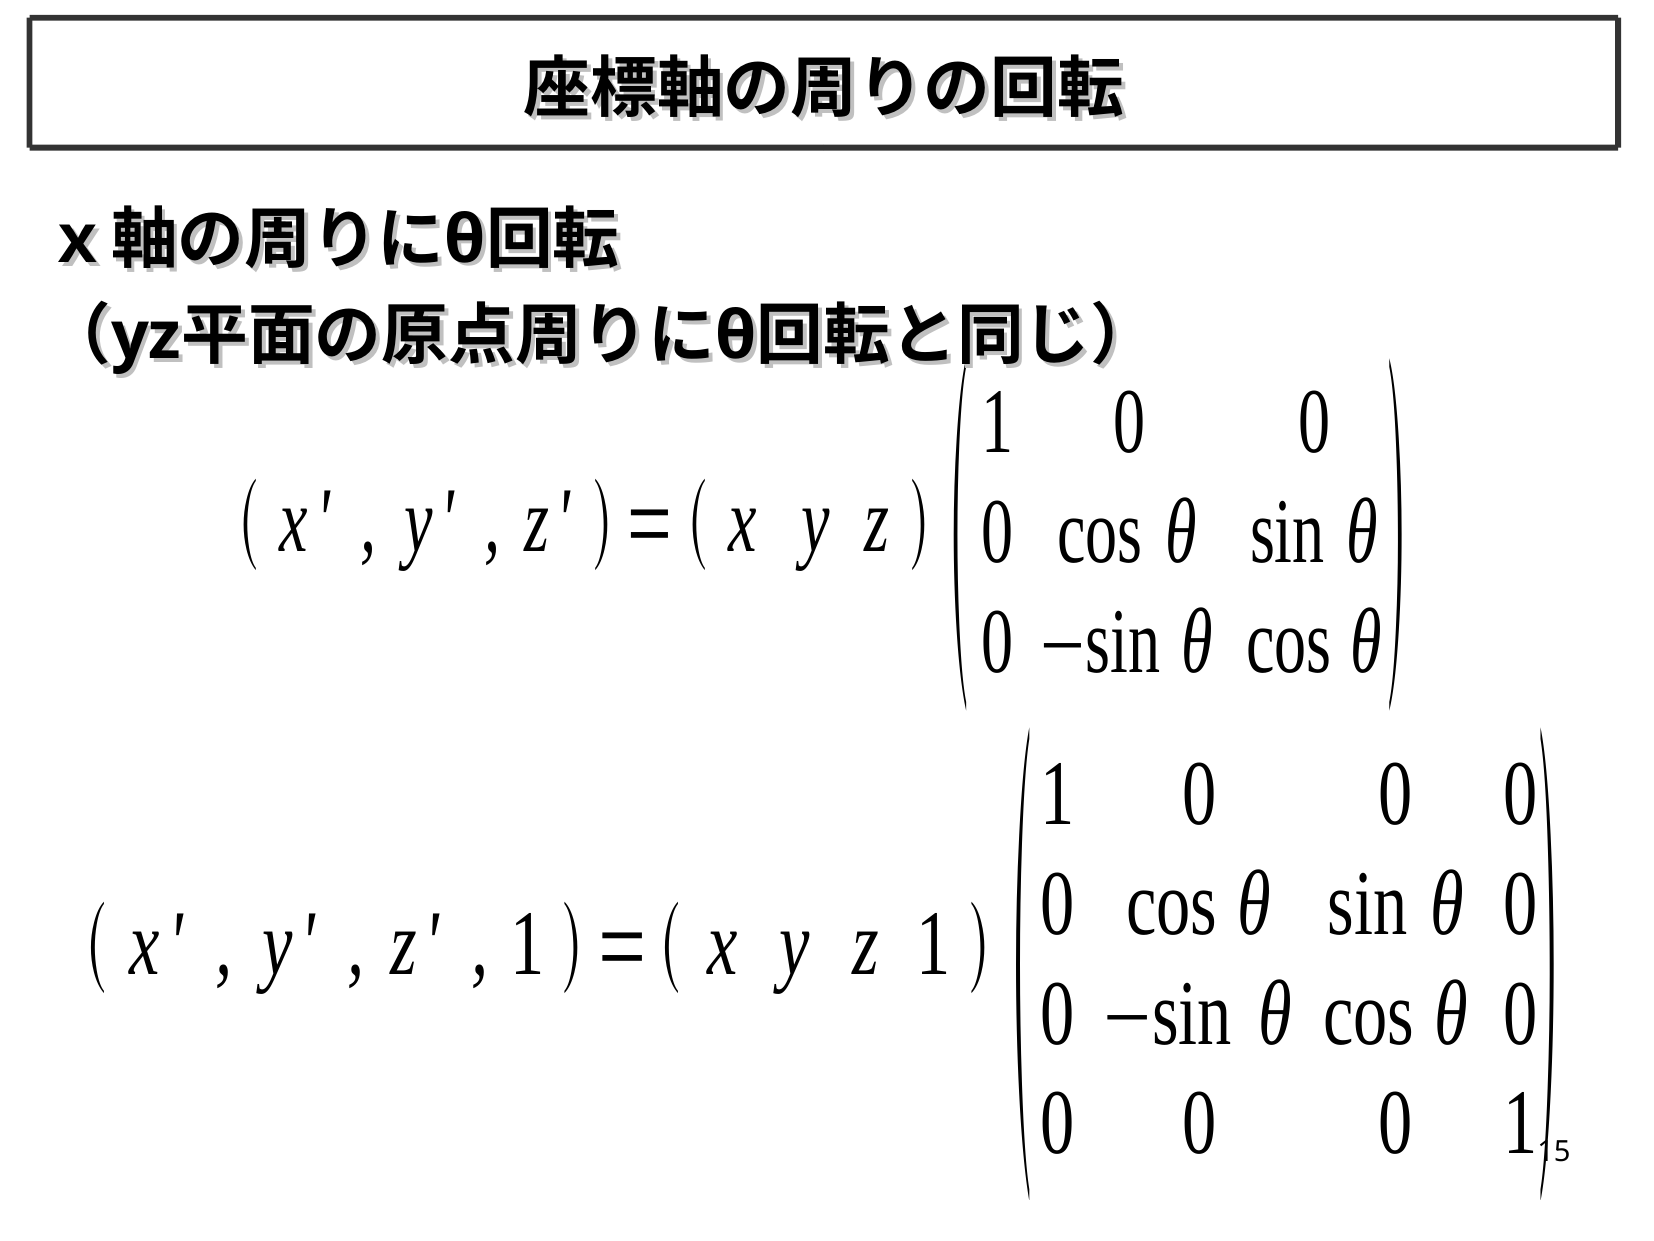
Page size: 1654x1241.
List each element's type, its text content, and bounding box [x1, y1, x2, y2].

text_box ｘ軸の周りにθ回転 （yz平面の原点周りにθ回転と同じ） [29, 177, 1178, 340]
text_box 座標軸の周りの回転 [29, 17, 1619, 148]
chart [223, 354, 1430, 714]
chart [69, 720, 1584, 1200]
